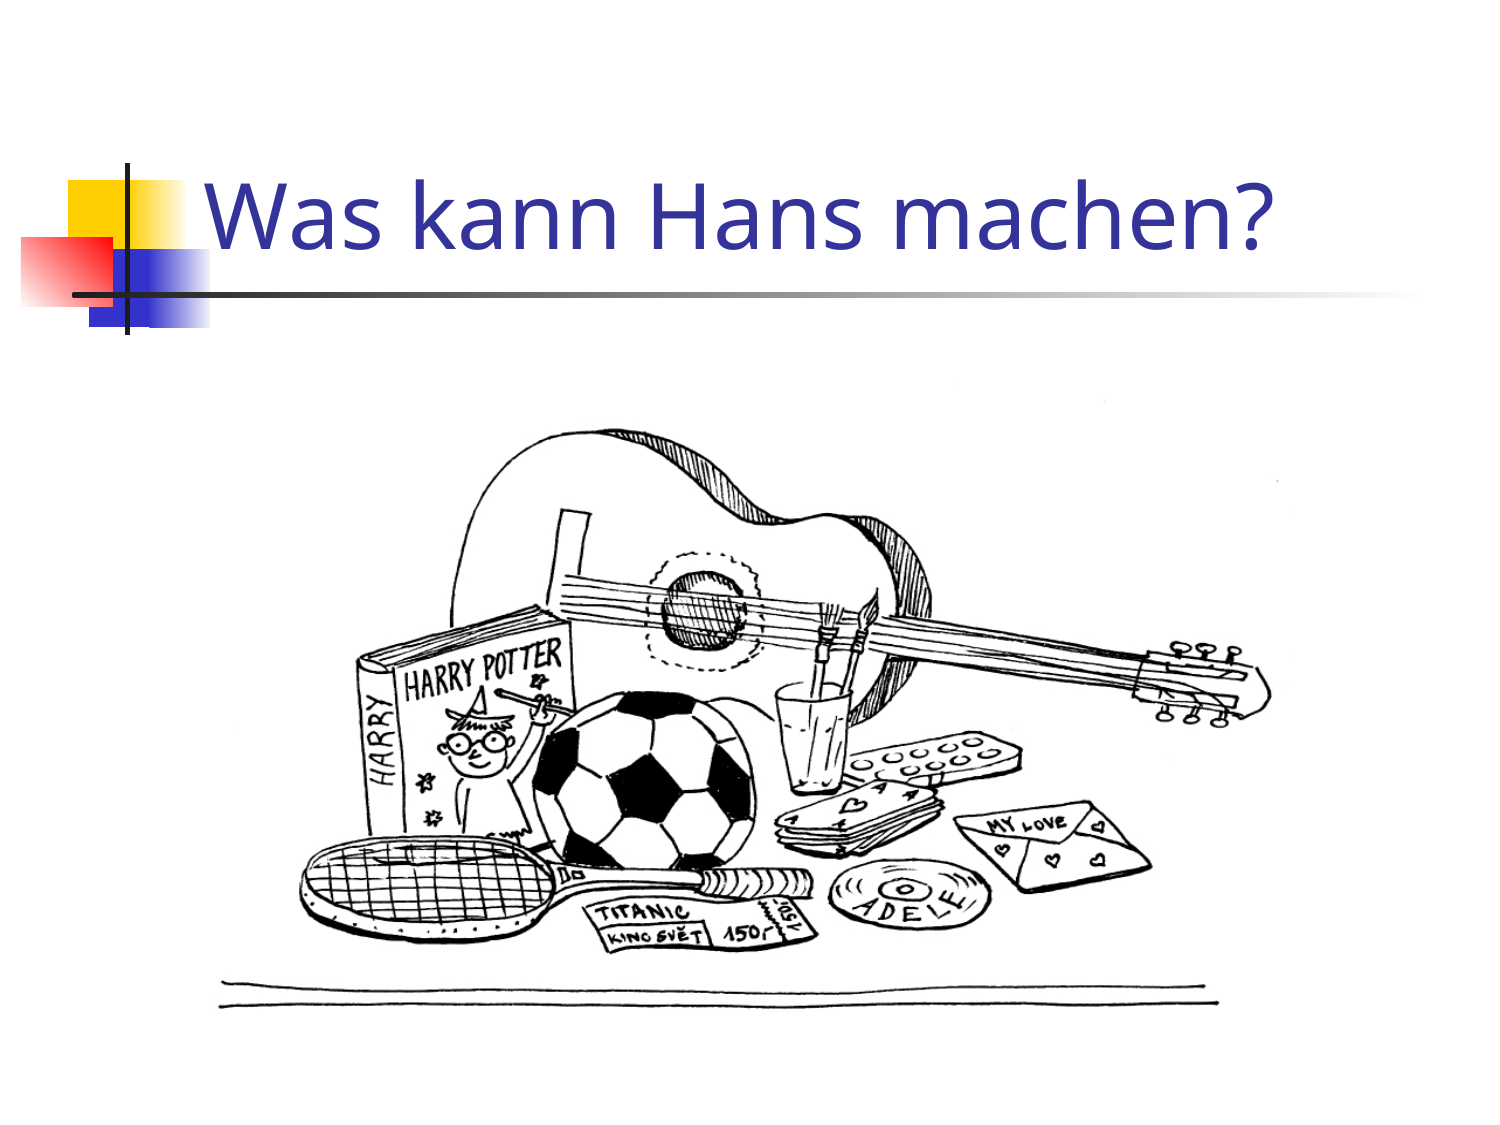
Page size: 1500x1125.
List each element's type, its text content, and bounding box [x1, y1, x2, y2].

title Was kann Hans machen? [188, 35, 1468, 275]
picture [194, 338, 1306, 1024]
